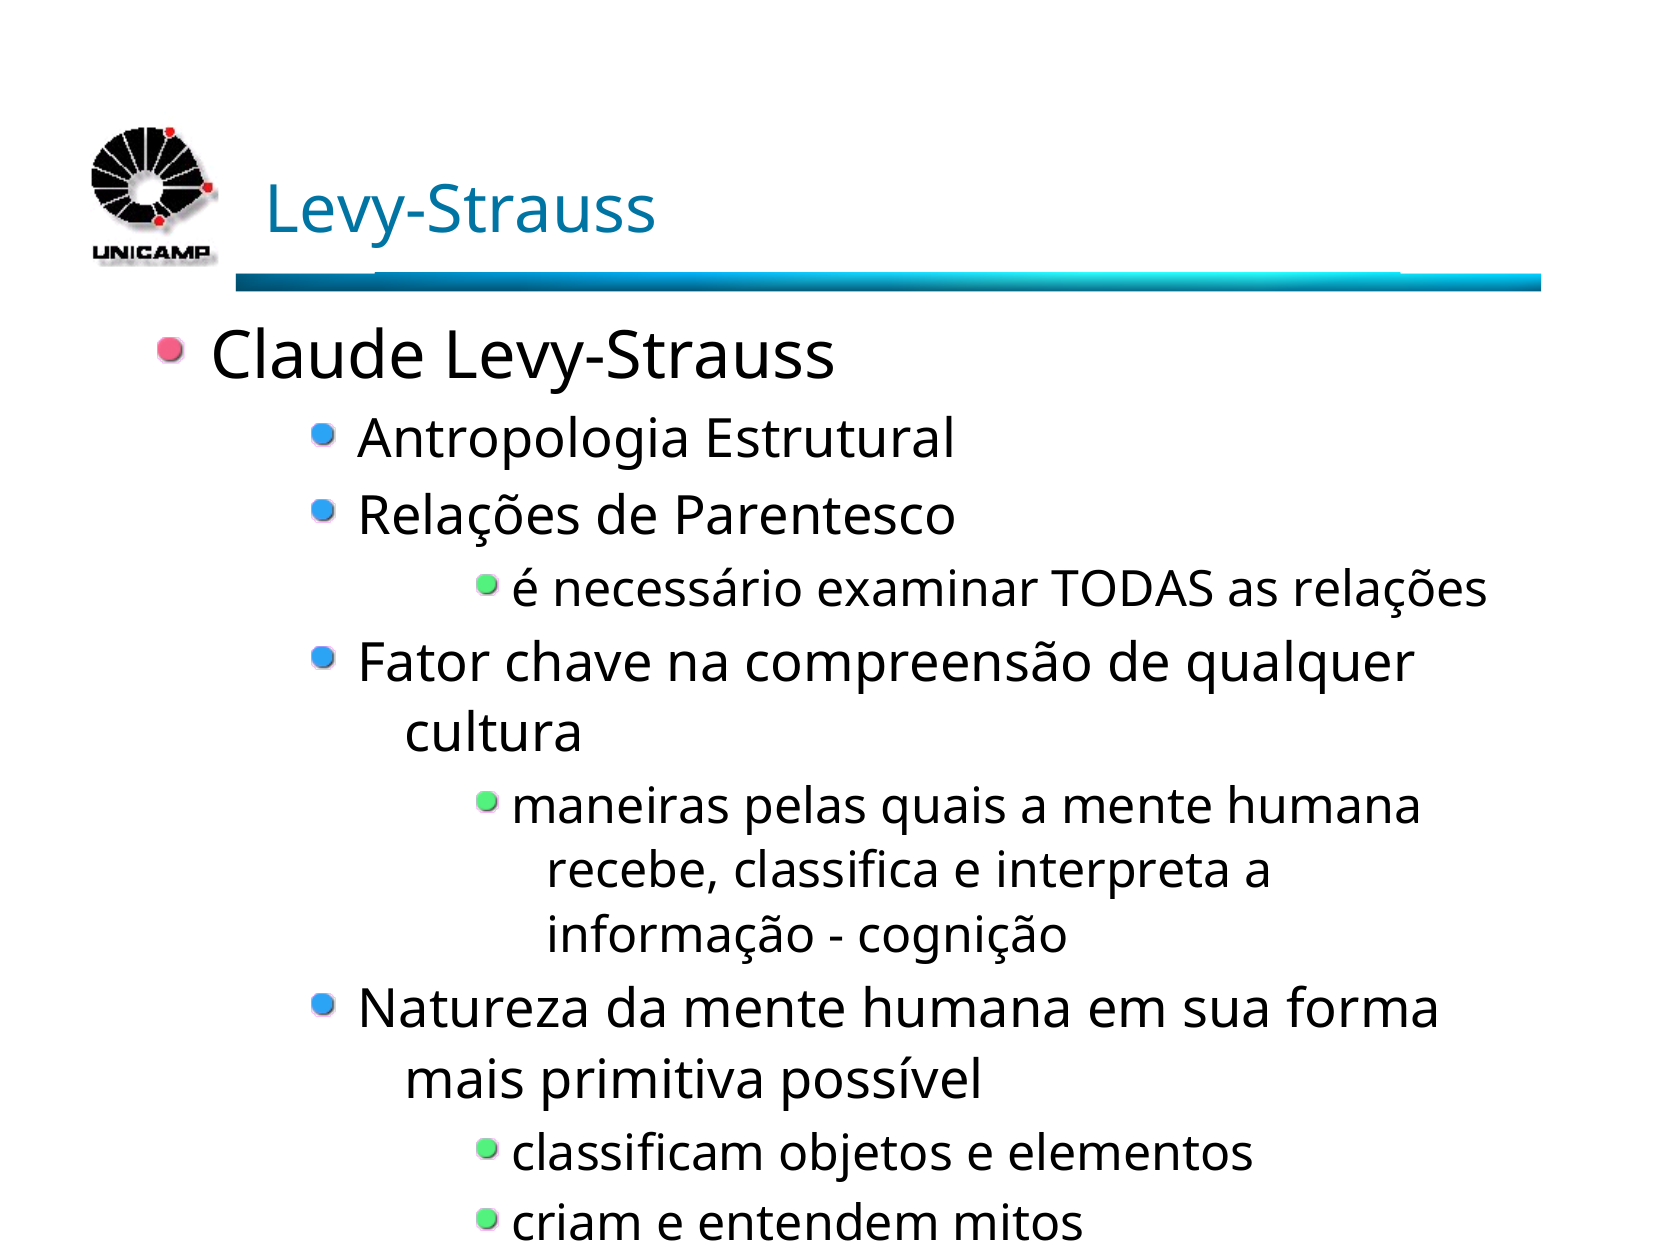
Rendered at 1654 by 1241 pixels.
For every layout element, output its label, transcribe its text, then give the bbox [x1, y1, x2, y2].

title Levy-Strauss [264, 42, 1534, 250]
picture [475, 1207, 500, 1232]
picture [125, 272, 1654, 295]
list Claude Levy-Strauss Antropologia Estrutural Relações de Parentesco é necessário examinar TODAS as relações Fator chave na compreensão de qualquer cultura maneiras pelas quais a mente humana recebe, classifica e interpreta a informação - cognição Natureza da mente humana em sua forma mais primitiva possível classificam objetos e elementos criam e entendem mitos Característica de todas as mentes é classificar [121, 309, 1534, 1182]
